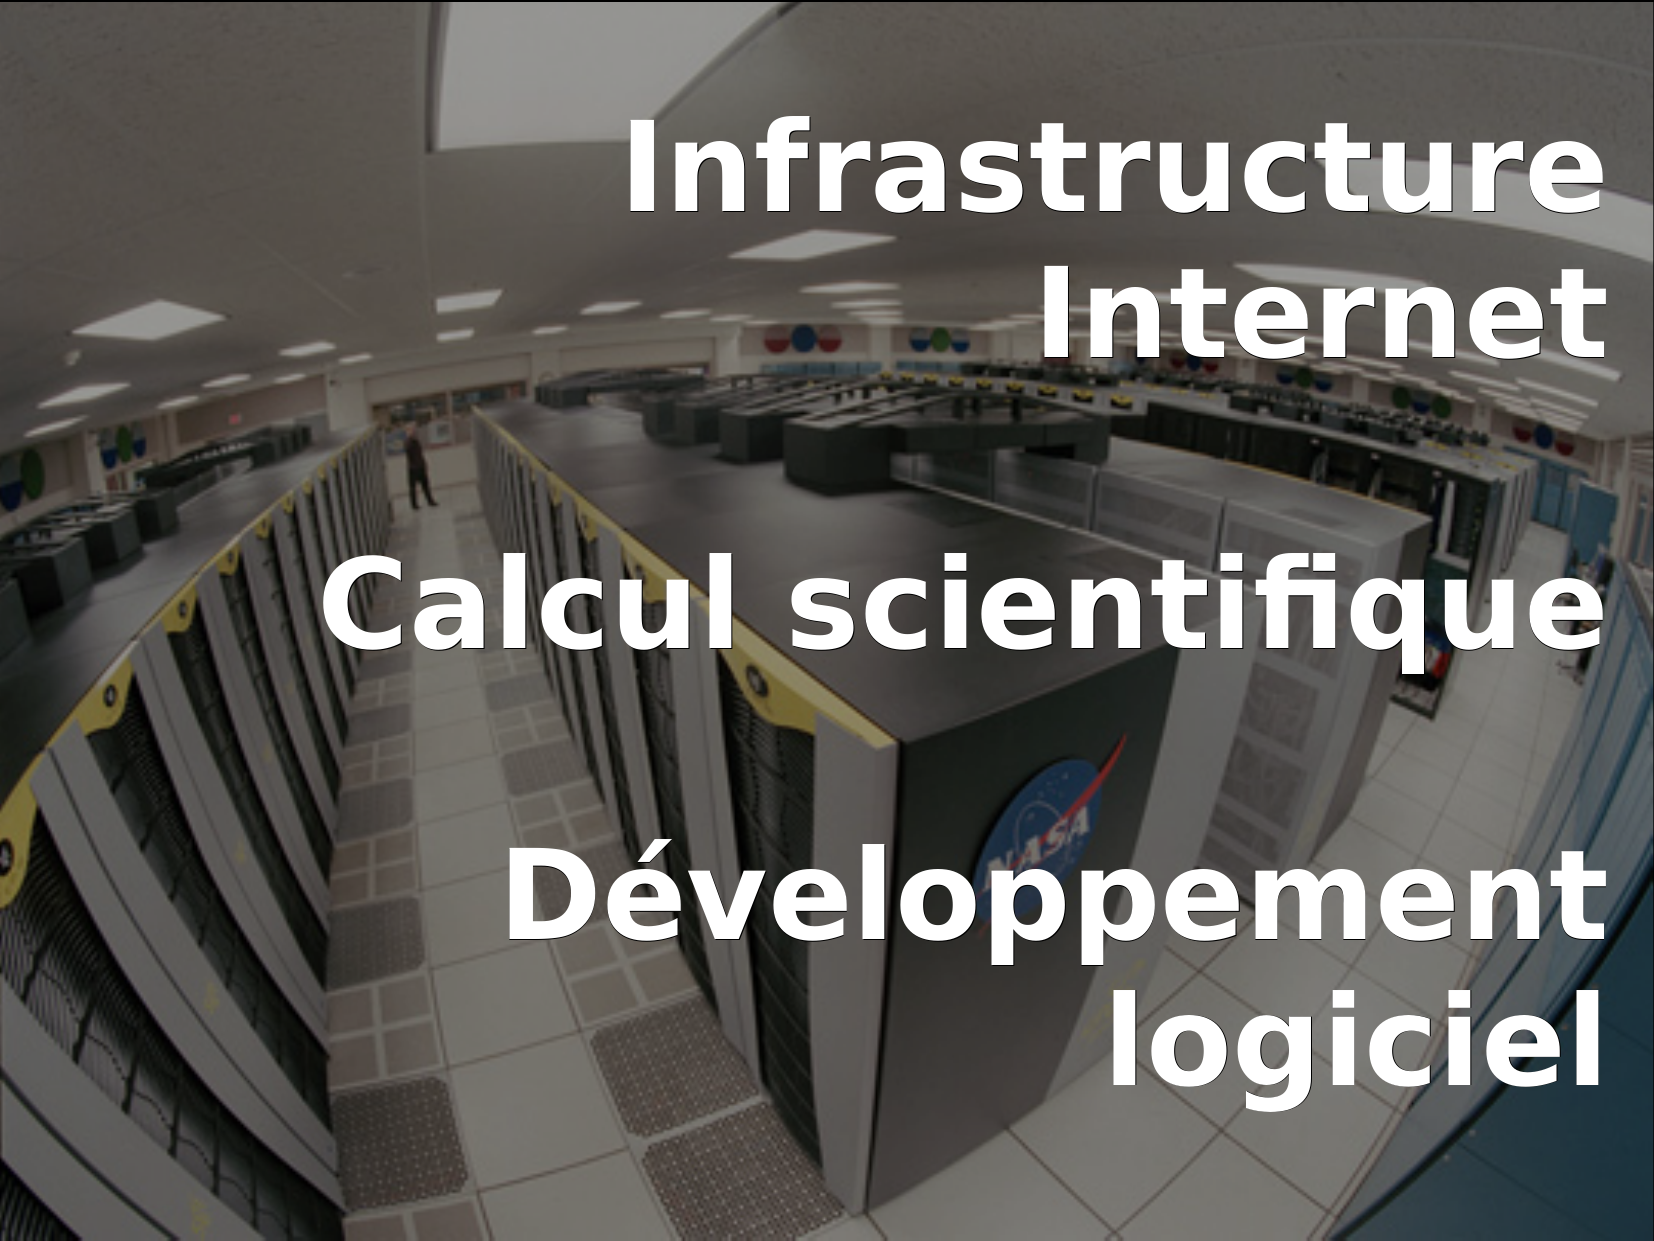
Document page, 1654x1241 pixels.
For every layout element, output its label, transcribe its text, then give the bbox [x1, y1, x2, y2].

text_box Infrastructure Internet Calcul scientifique Développement logiciel [14, 88, 1625, 1122]
picture [0, 2, 1654, 1241]
